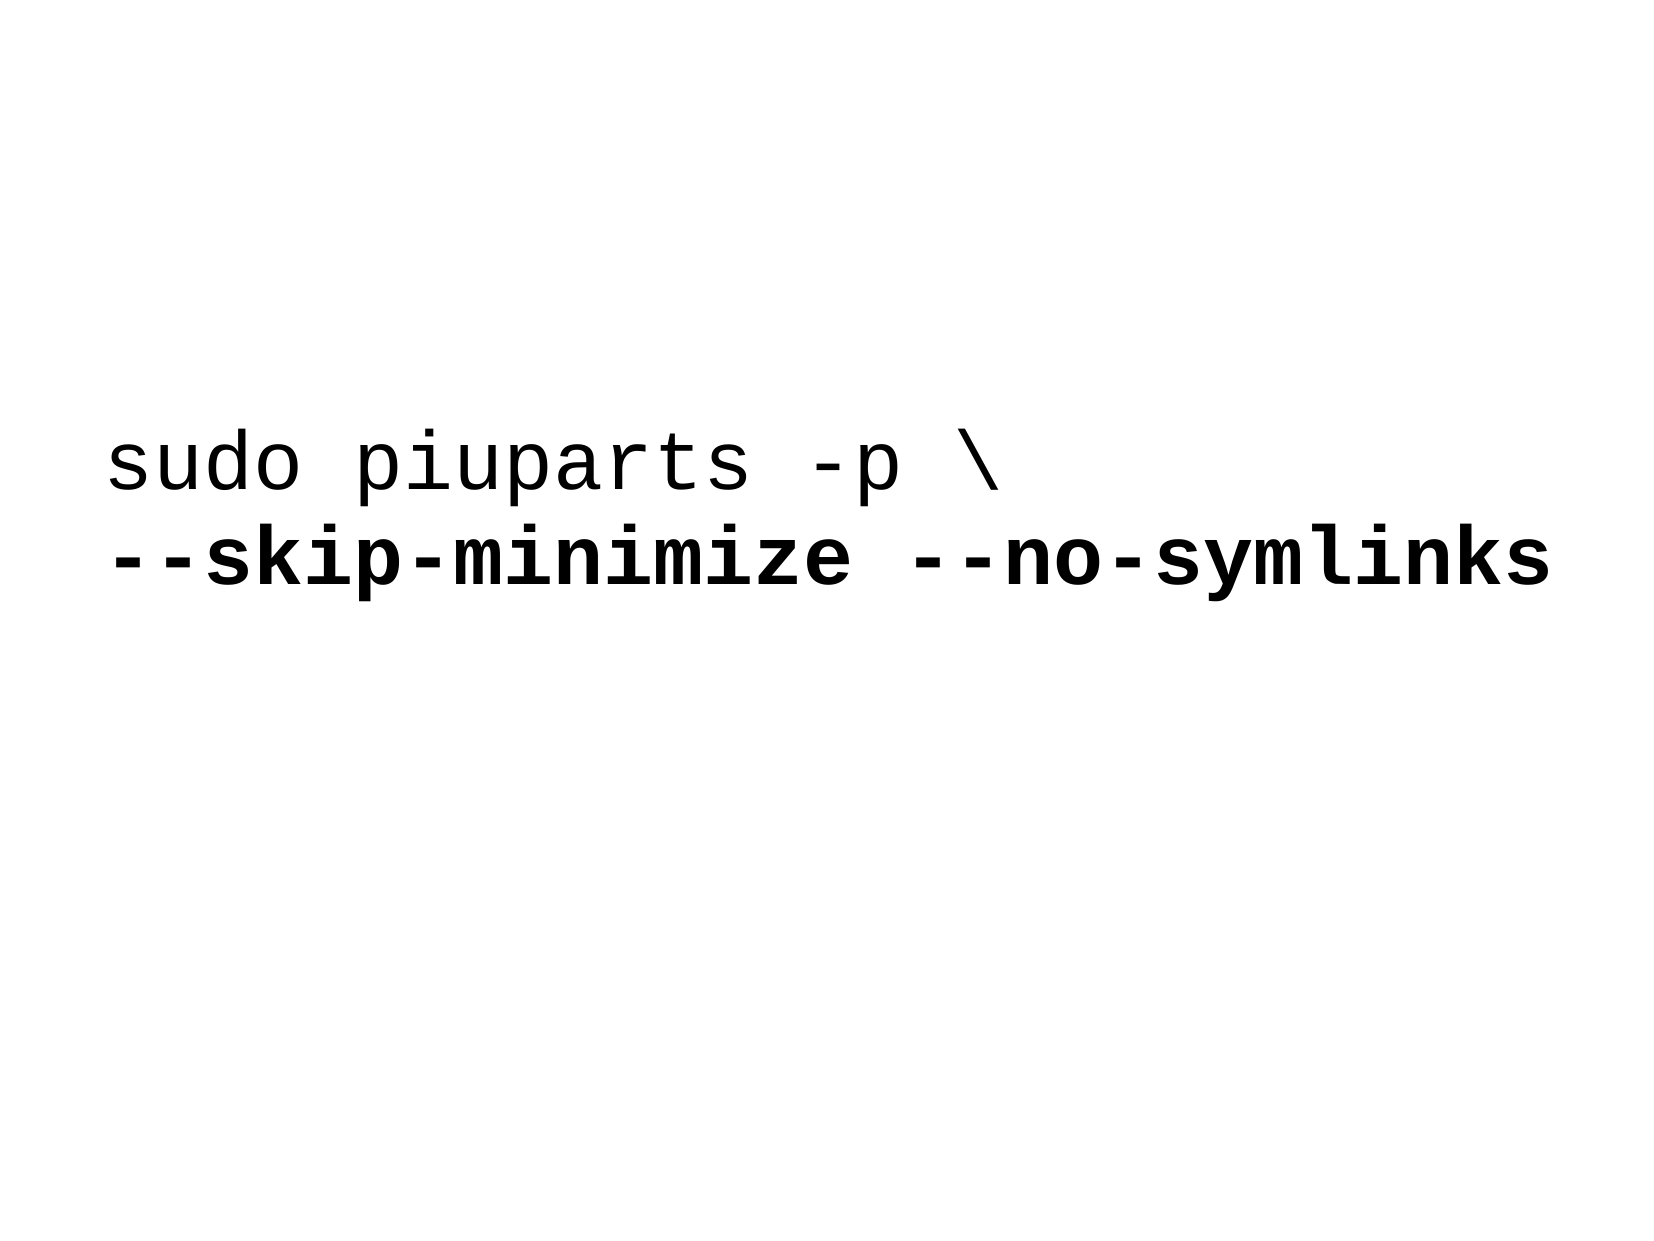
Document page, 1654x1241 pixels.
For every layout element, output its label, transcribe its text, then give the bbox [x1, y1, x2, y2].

text_box sudo piuparts -p \ --skip-minimize --no-symlinks [88, 413, 1569, 617]
